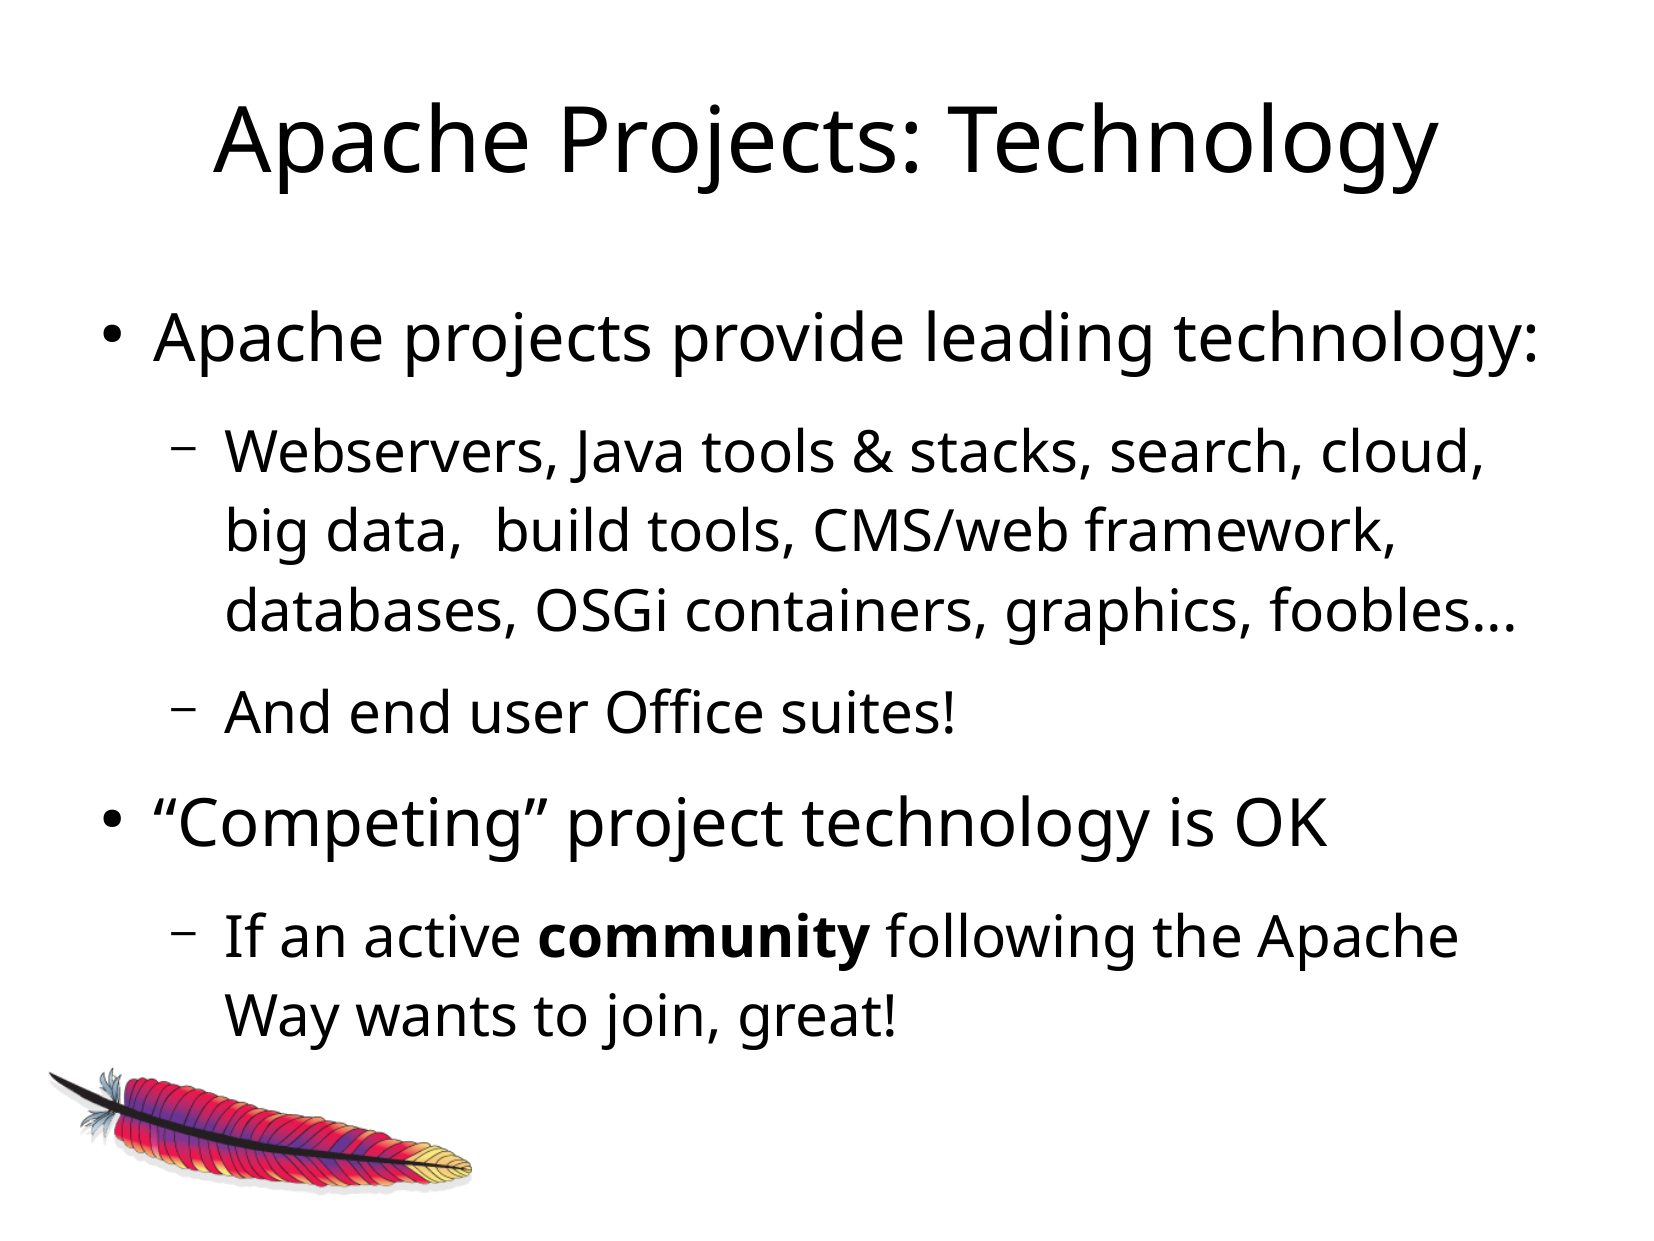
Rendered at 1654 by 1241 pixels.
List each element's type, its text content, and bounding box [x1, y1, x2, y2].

list Apache projects provide leading technology: Webservers, Java tools & stacks, search, cloud, big data, build tools, CMS/web framework, databases, OSGi containers, graphics, foobles... And end user Office suites! “Competing” project technology is OK If an active community following the Apache Way wants to join, great! [82, 290, 1571, 1109]
picture [45, 1064, 477, 1200]
title Apache Projects: Technology [82, 49, 1571, 226]
